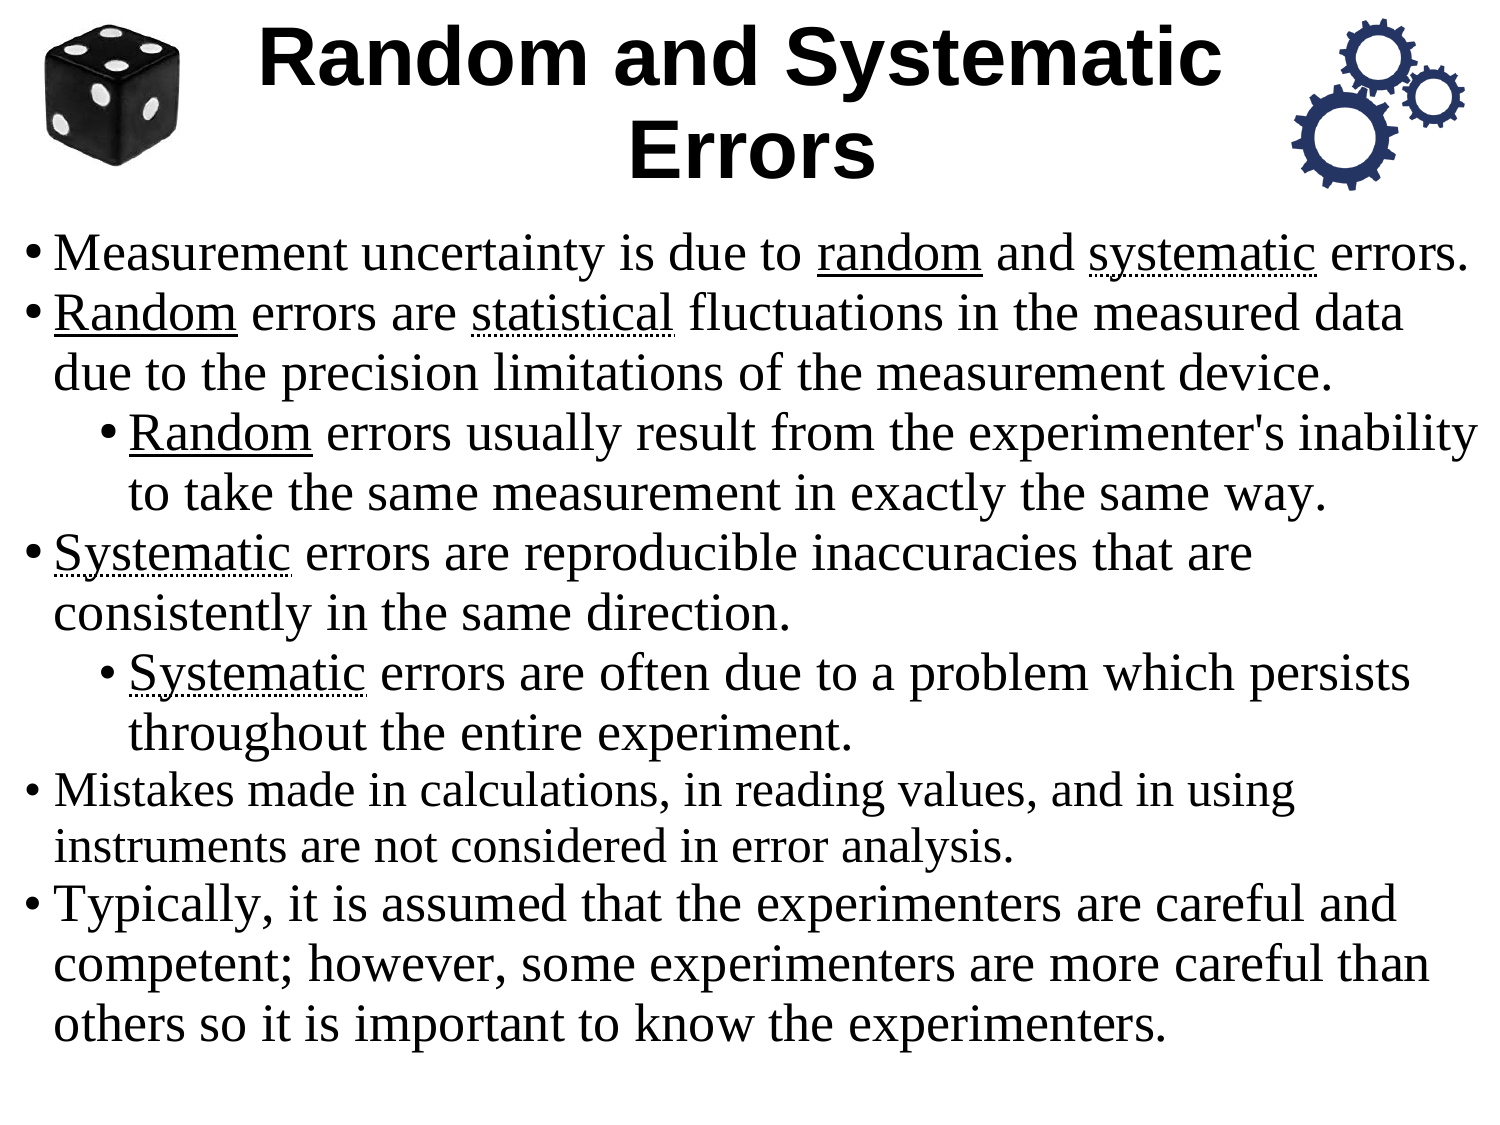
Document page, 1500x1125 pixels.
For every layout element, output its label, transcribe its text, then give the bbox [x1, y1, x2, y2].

picture [35, 17, 182, 169]
picture [1291, 11, 1465, 191]
text_box Random and Systematic Errors [0, 10, 1483, 197]
text_box Measurement uncertainty is due to random and systematic errors. Random errors are statistical fluctuations in the measured data due to the precision limitations of the measurement device. Random errors usually result from the experimenter's inability to take the same measurement in exactly the same way. Systematic errors are reproducible inaccuracies that are consistently in the same direction. Systematic errors are often due to a problem which persists throughout the entire experiment. Mistakes made in calculations, in reading values, and in using instruments are not considered in error analysis. Typically, it is assumed that the experimenters are careful and competent; however, some experimenters are more careful than others so it is important to know the experimenters. [24, 222, 1492, 1067]
